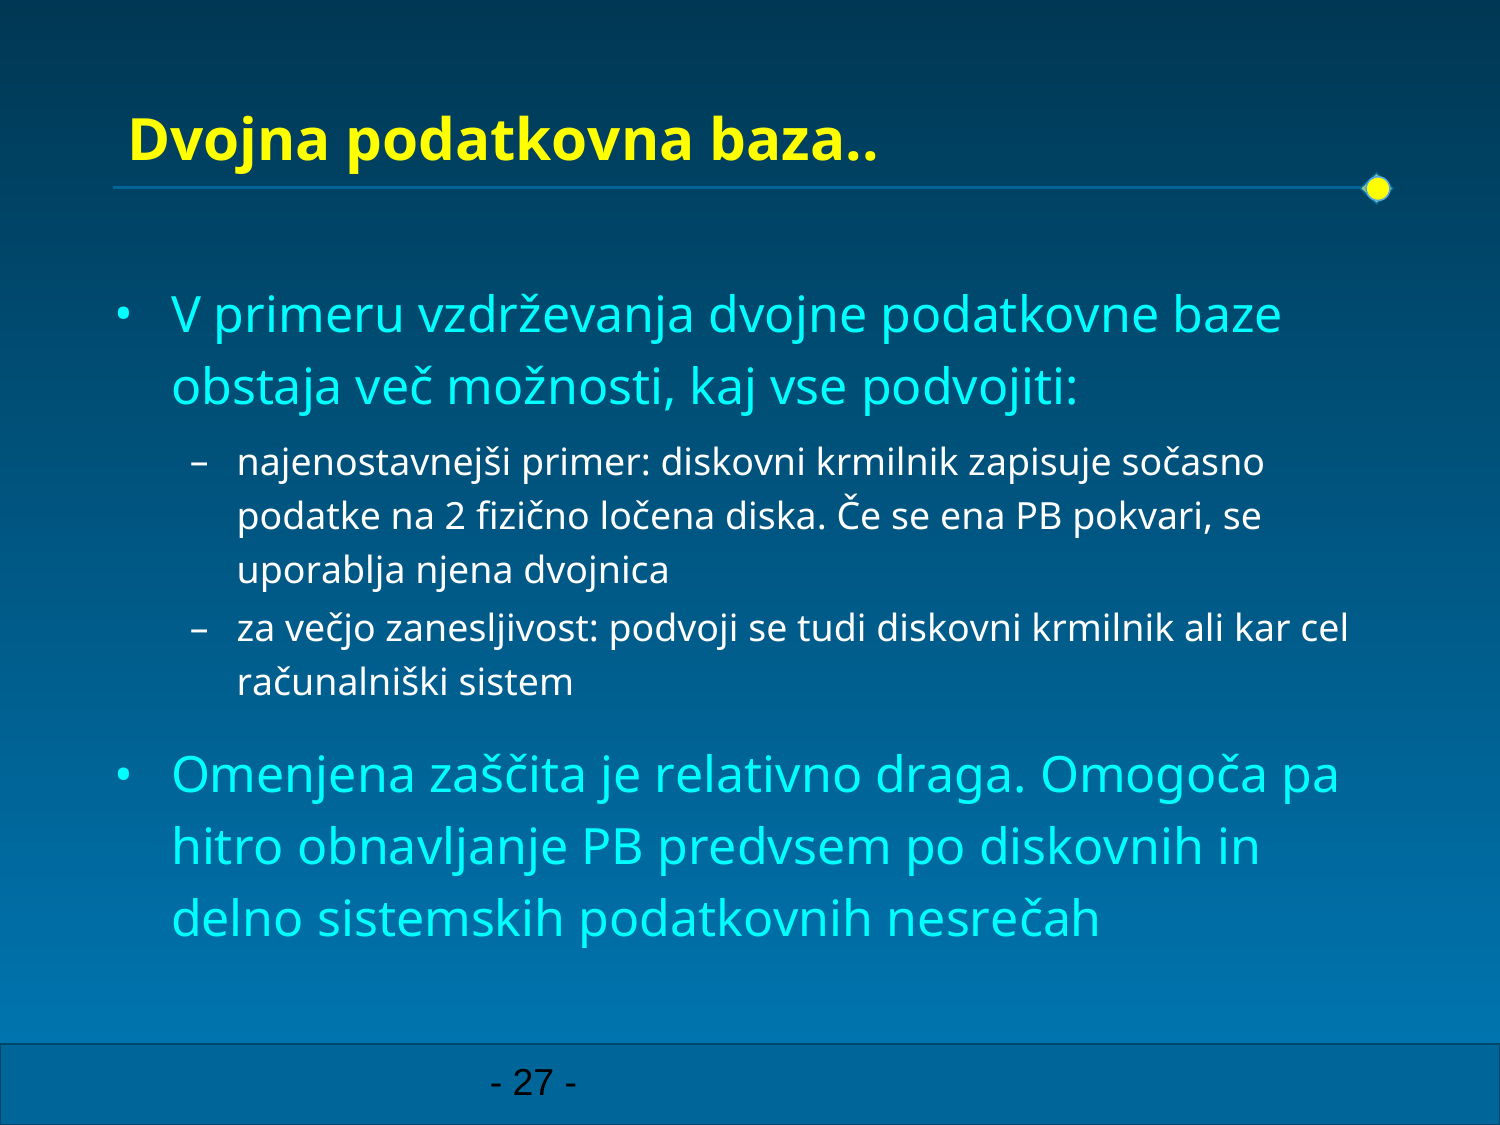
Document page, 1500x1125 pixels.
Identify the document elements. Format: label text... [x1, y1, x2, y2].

title Dvojna podatkovna baza.. [112, 94, 1388, 181]
list V primeru vzdrževanja dvojne podatkovne baze obstaja več možnosti, kaj vse podvojiti: najenostavnejši primer: diskovni krmilnik zapisuje sočasno podatke na 2 fizično ločena diska. Če se ena PB pokvari, se uporablja njena dvojnica za večjo zanesljivost: podvoji se tudi diskovni krmilnik ali kar cel računalniški sistem Omenjena zaščita je relativno draga. Omogoča pa hitro obnavljanje PB predvsem po diskovnih in delno sistemskih podatkovnih nesrečah [99, 262, 1412, 1035]
